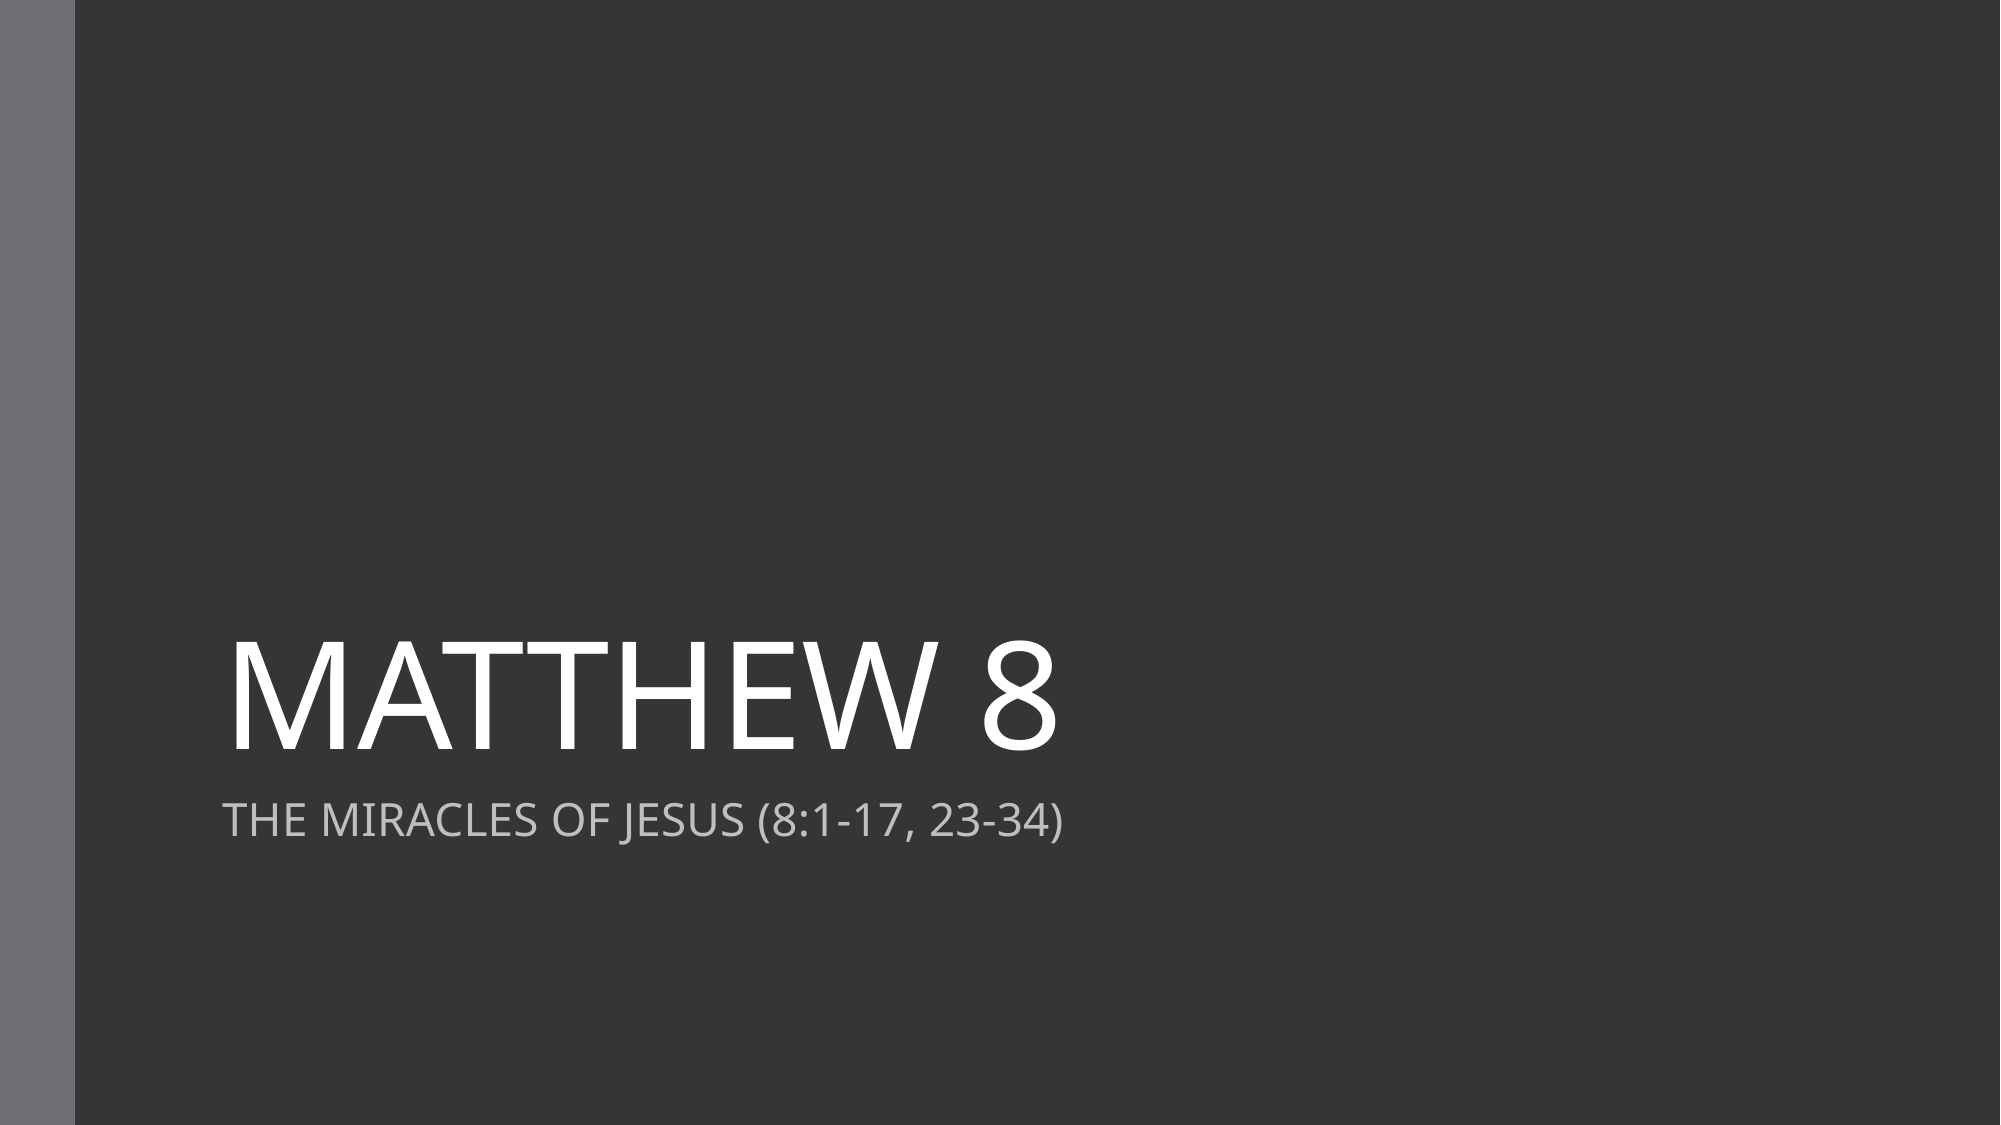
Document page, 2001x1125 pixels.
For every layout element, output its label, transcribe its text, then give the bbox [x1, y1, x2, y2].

title MATTHEW 8 [206, 124, 1752, 787]
subtitle THE MIRACLES OF JESUS (8:1-17, 23-34) [206, 787, 1752, 1066]
